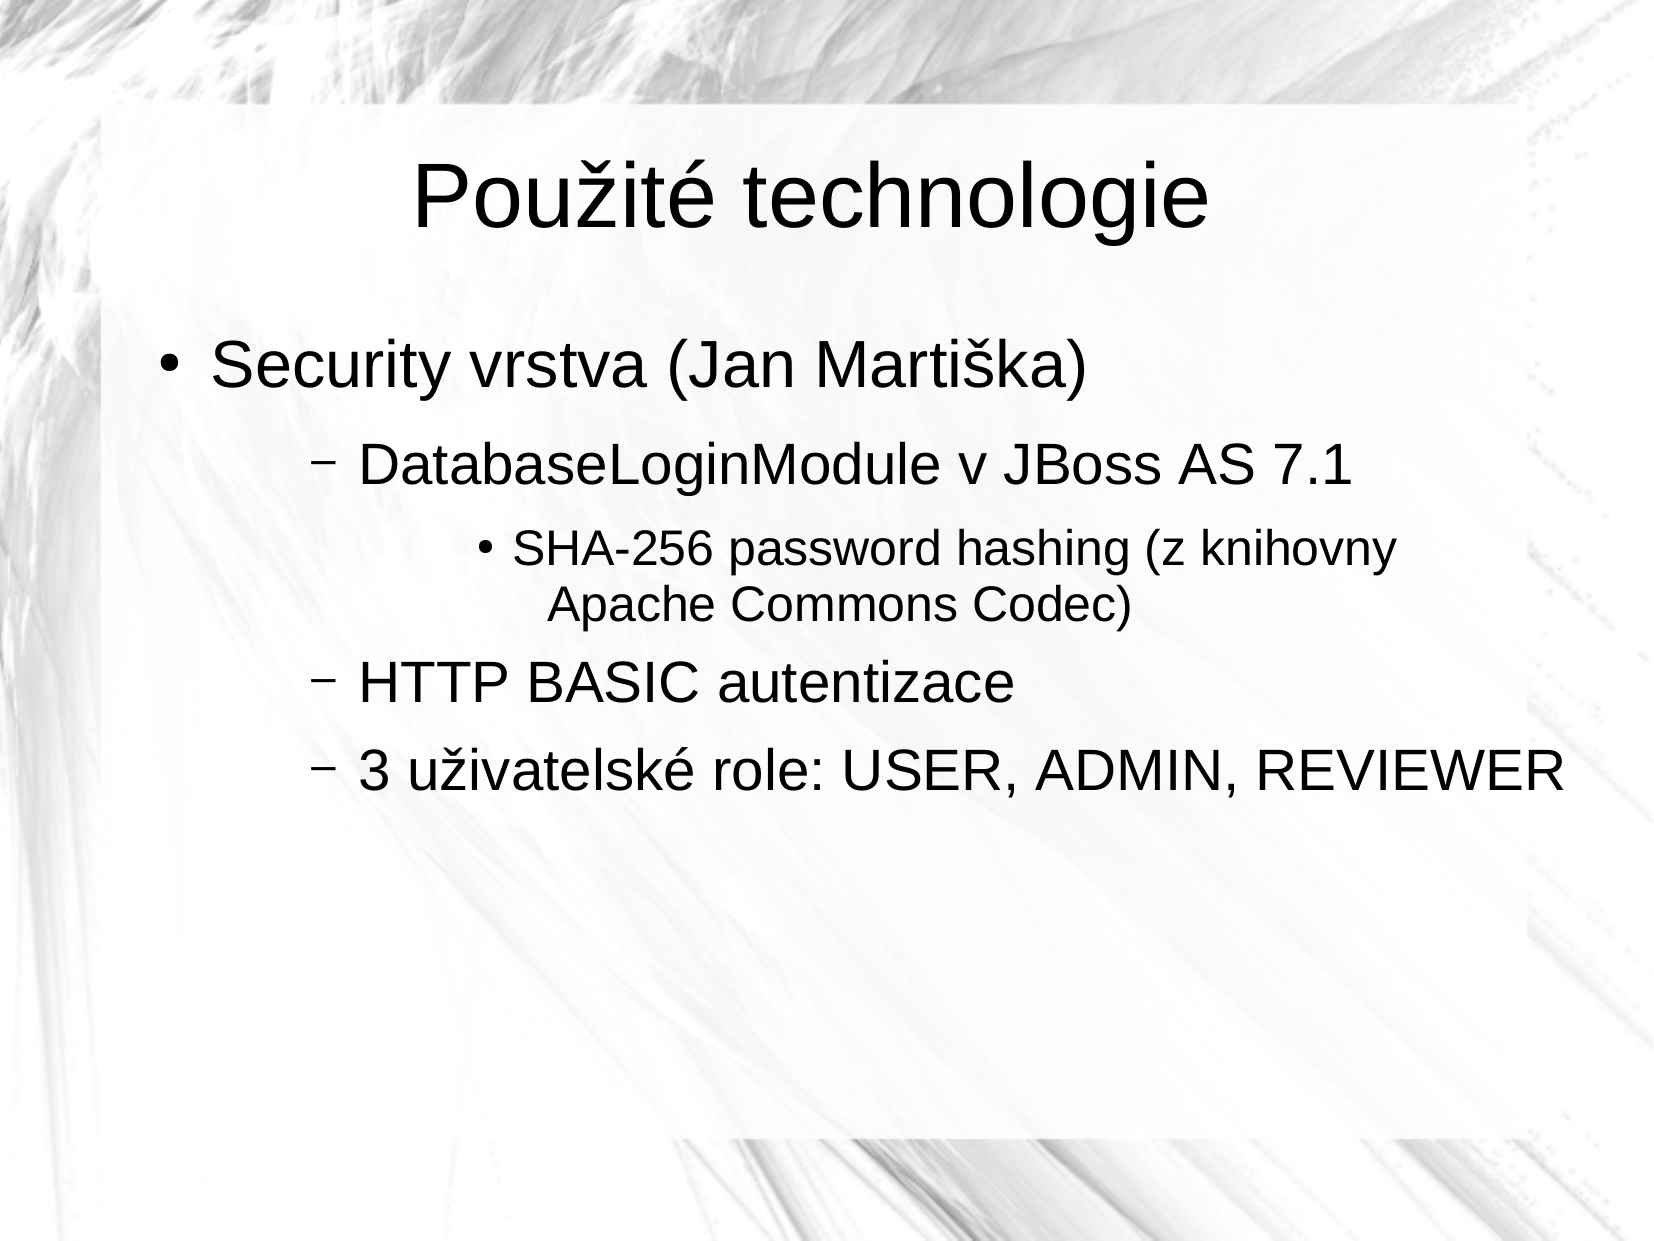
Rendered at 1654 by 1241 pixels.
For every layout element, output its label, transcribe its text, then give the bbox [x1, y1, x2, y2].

title Použité technologie [118, 119, 1506, 273]
list Security vrstva (Jan Martiška) DatabaseLoginModule v JBoss AS 7.1 SHA-256 password hashing (z knihovny Apache Commons Codec) HTTP BASIC autentizace 3 uživatelské role: USER, ADMIN, REVIEWER [122, 327, 1576, 938]
picture [0, 0, 1654, 1241]
